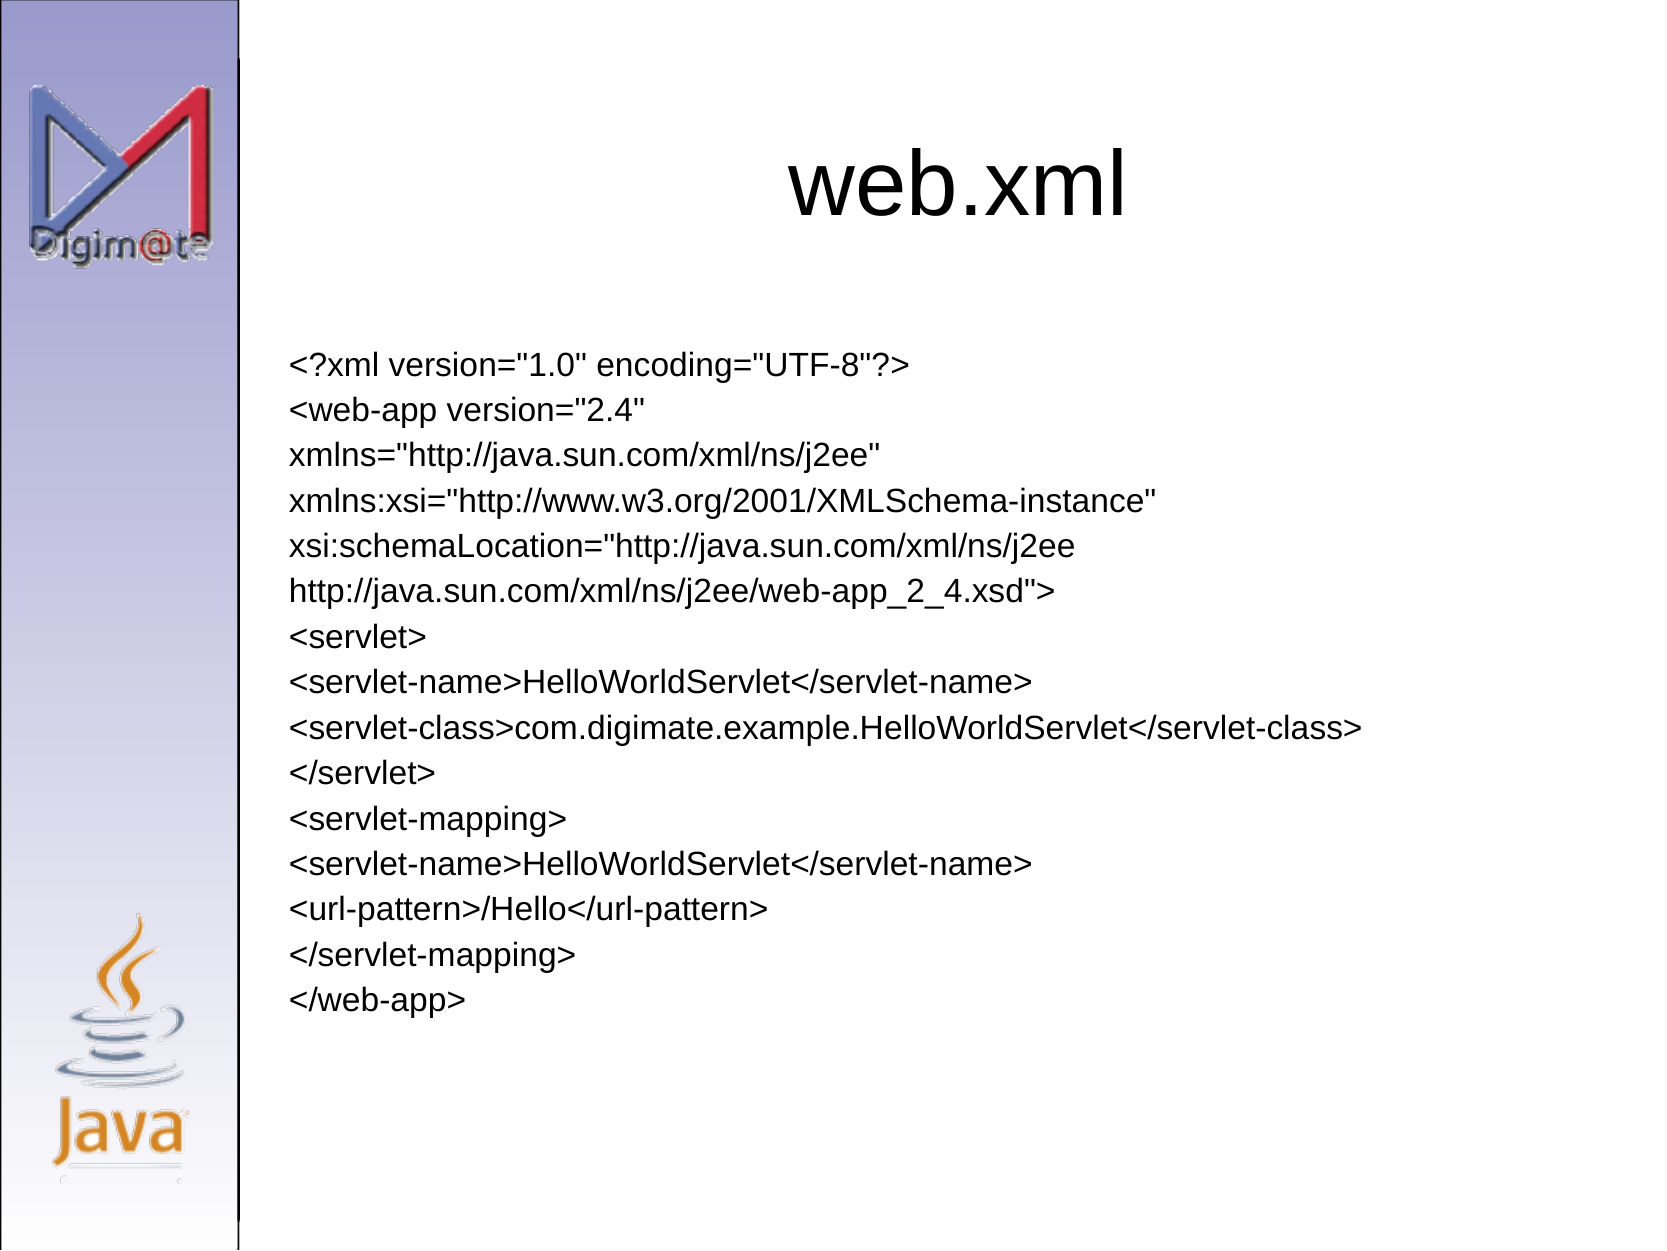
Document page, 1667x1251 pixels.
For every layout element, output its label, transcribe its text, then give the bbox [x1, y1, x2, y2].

picture [0, 0, 1667, 1250]
text_box <?xml version="1.0" encoding="UTF-8"?> <web-app version="2.4" xmlns="http://java.sun.com/xml/ns/j2ee" xmlns:xsi="http://www.w3.org/2001/XMLSchema-instance" xsi:schemaLocation="http://java.sun.com/xml/ns/j2ee http://java.sun.com/xml/ns/j2ee/web-app_2_4.xsd"> <servlet> <servlet-name>HelloWorldServlet</servlet-name> <servlet-class>com.digimate.example.HelloWorldServlet</servlet-class> </servlet> <servlet-mapping> <servlet-name>HelloWorldServlet</servlet-name> <url-pattern>/Hello</url-pattern> </servlet-mapping> </web-app> [282, 330, 1605, 989]
title web.xml [267, 65, 1650, 281]
